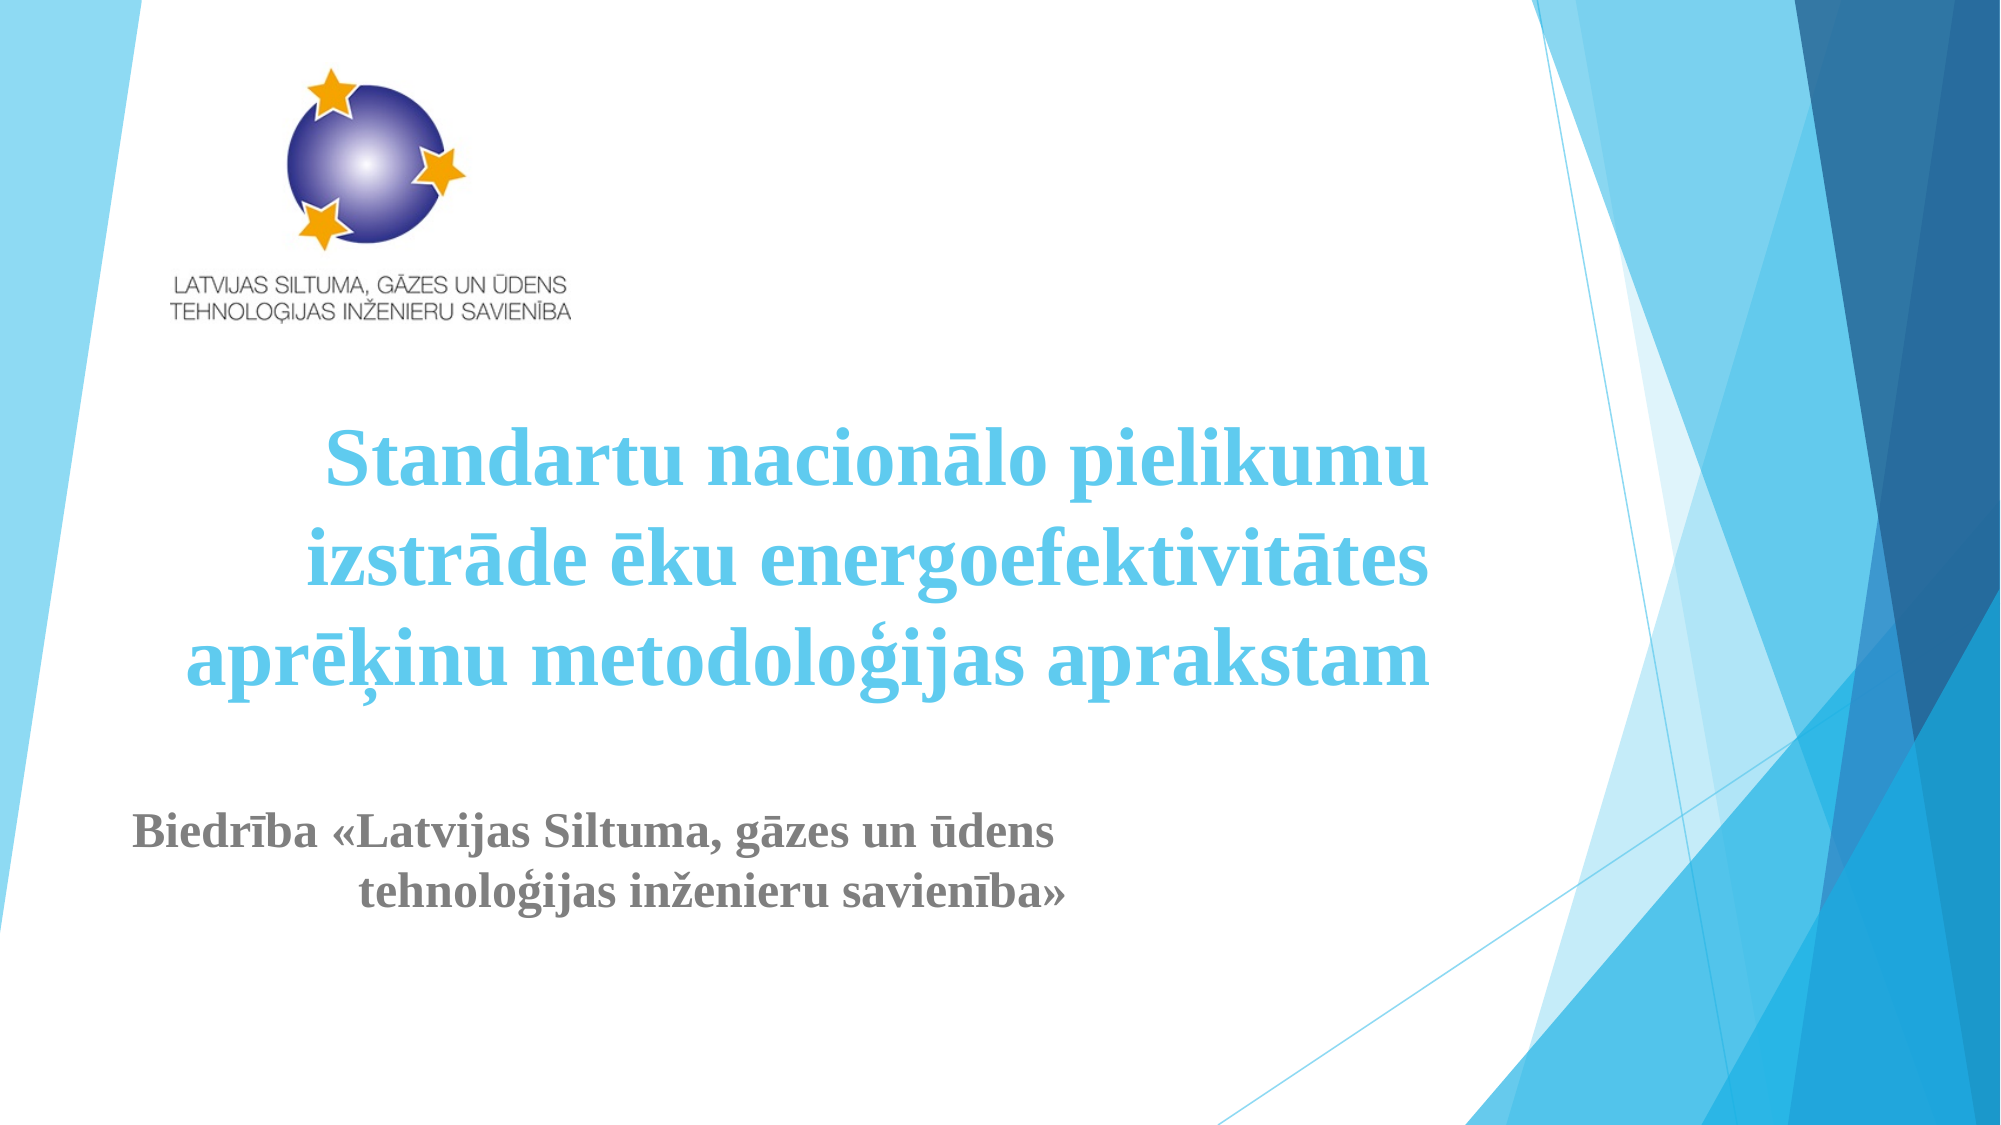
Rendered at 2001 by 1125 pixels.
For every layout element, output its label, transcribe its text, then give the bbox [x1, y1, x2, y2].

picture [170, 62, 571, 324]
subtitle Biedrība «Latvijas Siltuma, gāzes un ūdens tehnoloģijas inženieru savienība» [117, 744, 1561, 932]
title Standartu nacionālo pielikumu izstrāde ēku energoefektivitātes aprēķinu metodoloģijas aprakstam [170, 394, 1586, 694]
